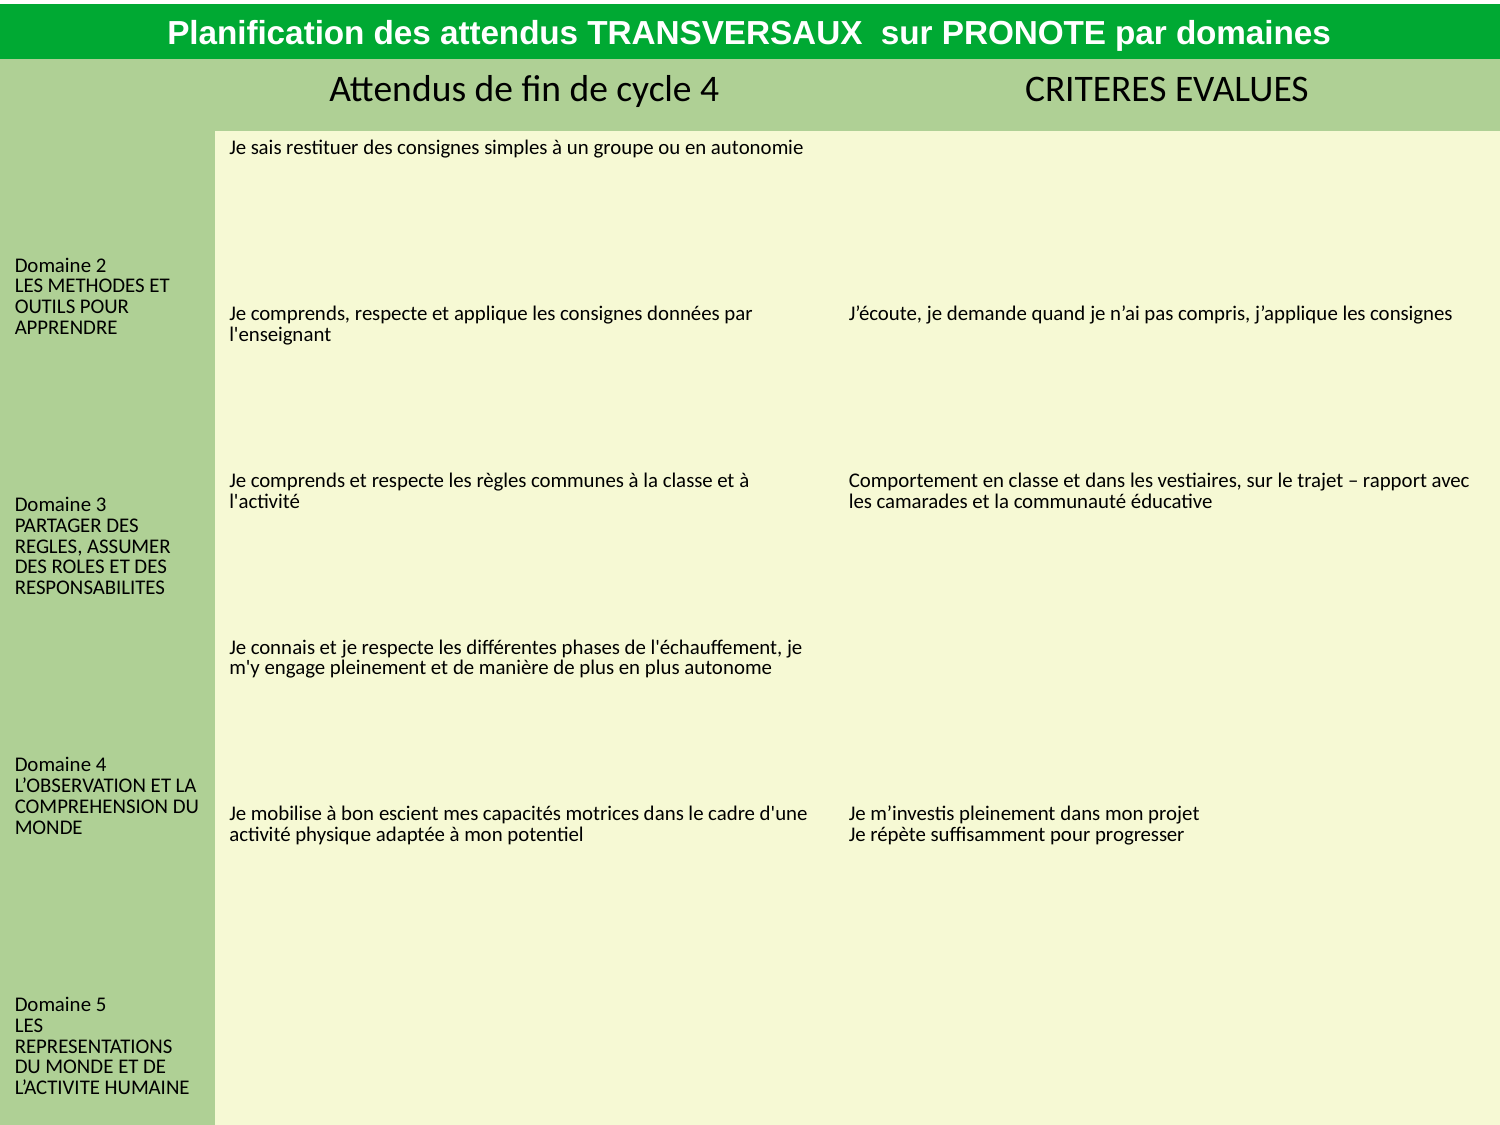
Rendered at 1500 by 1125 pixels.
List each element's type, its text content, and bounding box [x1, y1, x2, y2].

table_cell [834, 131, 1500, 298]
table_cell Je m’investis pleinement dans mon projet Je répète suffisamment pour progresser [834, 798, 1500, 965]
table_cell J’écoute, je demande quand je n’ai pas compris, j’applique les consignes [834, 298, 1500, 465]
table_cell Je connais et je respecte les différentes phases de l'échauffement, je m'y engage pleinement et de manière de plus en plus autonome [215, 631, 834, 798]
table_cell [834, 965, 1500, 1125]
table_cell Je mobilise à bon escient mes capacités motrices dans le cadre d'une activité physique adaptée à mon potentiel [215, 798, 834, 965]
table_cell Comportement en classe et dans les vestiaires, sur le trajet – rapport avec les camarades et la communauté éducative [834, 465, 1500, 631]
table_header Attendus de fin de cycle 4 [215, 59, 834, 131]
table_cell Domaine 2 LES METHODES ET OUTILS POUR APPRENDRE [0, 131, 215, 465]
table_header CRITERES EVALUES [834, 59, 1500, 131]
table_cell Domaine 4 L’OBSERVATION ET LA COMPREHENSION DU MONDE [0, 631, 215, 965]
table_cell Domaine 3 PARTAGER DES REGLES, ASSUMER DES ROLES ET DES RESPONSABILITES [0, 465, 215, 631]
table_header [0, 59, 215, 131]
table_cell [834, 631, 1500, 798]
table_cell Domaine 5 LES REPRESENTATIONS DU MONDE ET DE L’ACTIVITE HUMAINE [0, 965, 215, 1125]
table_cell Je comprends et respecte les règles communes à la classe et à l'activité [215, 465, 834, 631]
table_cell [215, 965, 834, 1125]
text_box Planification des attendus TRANSVERSAUX sur PRONOTE par domaines [0, 4, 1500, 59]
table_cell Je comprends, respecte et applique les consignes données par l'enseignant [215, 298, 834, 465]
table_cell Je sais restituer des consignes simples à un groupe ou en autonomie [215, 131, 834, 298]
